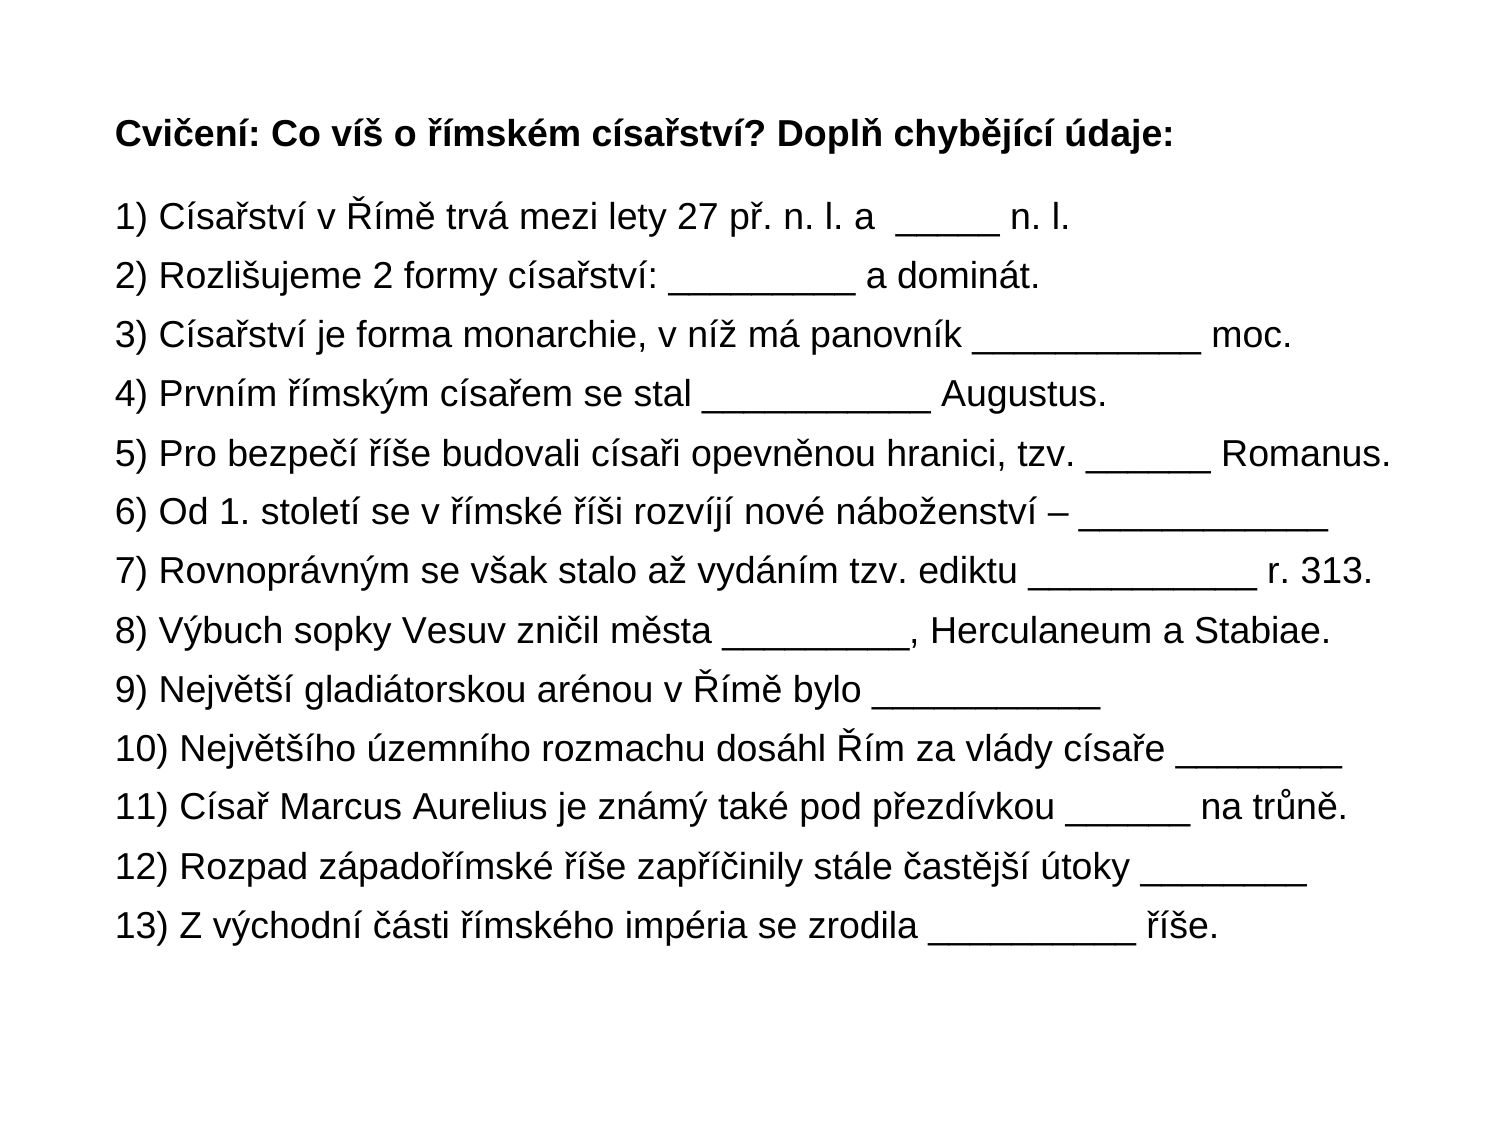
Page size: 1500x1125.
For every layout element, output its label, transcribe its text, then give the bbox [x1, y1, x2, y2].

text_box 3) Císařství je forma monarchie, v níž má panovník ___________ moc. [100, 302, 1353, 361]
text_box 9) Největší gladiátorskou arénou v Římě bylo ___________ [100, 656, 1424, 716]
text_box 2) Rozlišujeme 2 formy císařství: _________ a dominát. [100, 243, 1176, 304]
text_box 10) Největšího územního rozmachu dosáhl Řím za vlády císaře ________ [100, 716, 1424, 774]
text_box 13) Z východní části římského impéria se zrodila __________ říše. [100, 893, 1424, 954]
text_box 1) Císařství v Římě trvá mezi lety 27 př. n. l. a _____ n. l. [100, 184, 1117, 243]
text_box 11) Císař Marcus Aurelius je známý také pod přezdívkou ______ na trůně. [100, 774, 1424, 834]
text_box 12) Rozpad západořímské říše zapříčinily stále častější útoky ________ [100, 834, 1424, 893]
text_box 6) Od 1. století se v římské říši rozvíjí nové náboženství ‒ ____________ [100, 479, 1436, 541]
text_box 4) Prvním římským císařem se stal ___________ Augustus. [100, 361, 1353, 420]
text_box 7) Rovnoprávným se však stalo až vydáním tzv. ediktu ___________ r. 313. [100, 538, 1412, 600]
text_box Cvičení: Co víš o římském císařství? Doplň chybějící údaje: [100, 101, 1270, 163]
text_box 5) Pro bezpečí říše budovali císaři opevněnou hranici, tzv. ______ Romanus. [100, 420, 1424, 479]
text_box 8) Výbuch sopky Vesuv zničil města _________, Herculaneum a Stabiae. [100, 597, 1388, 659]
